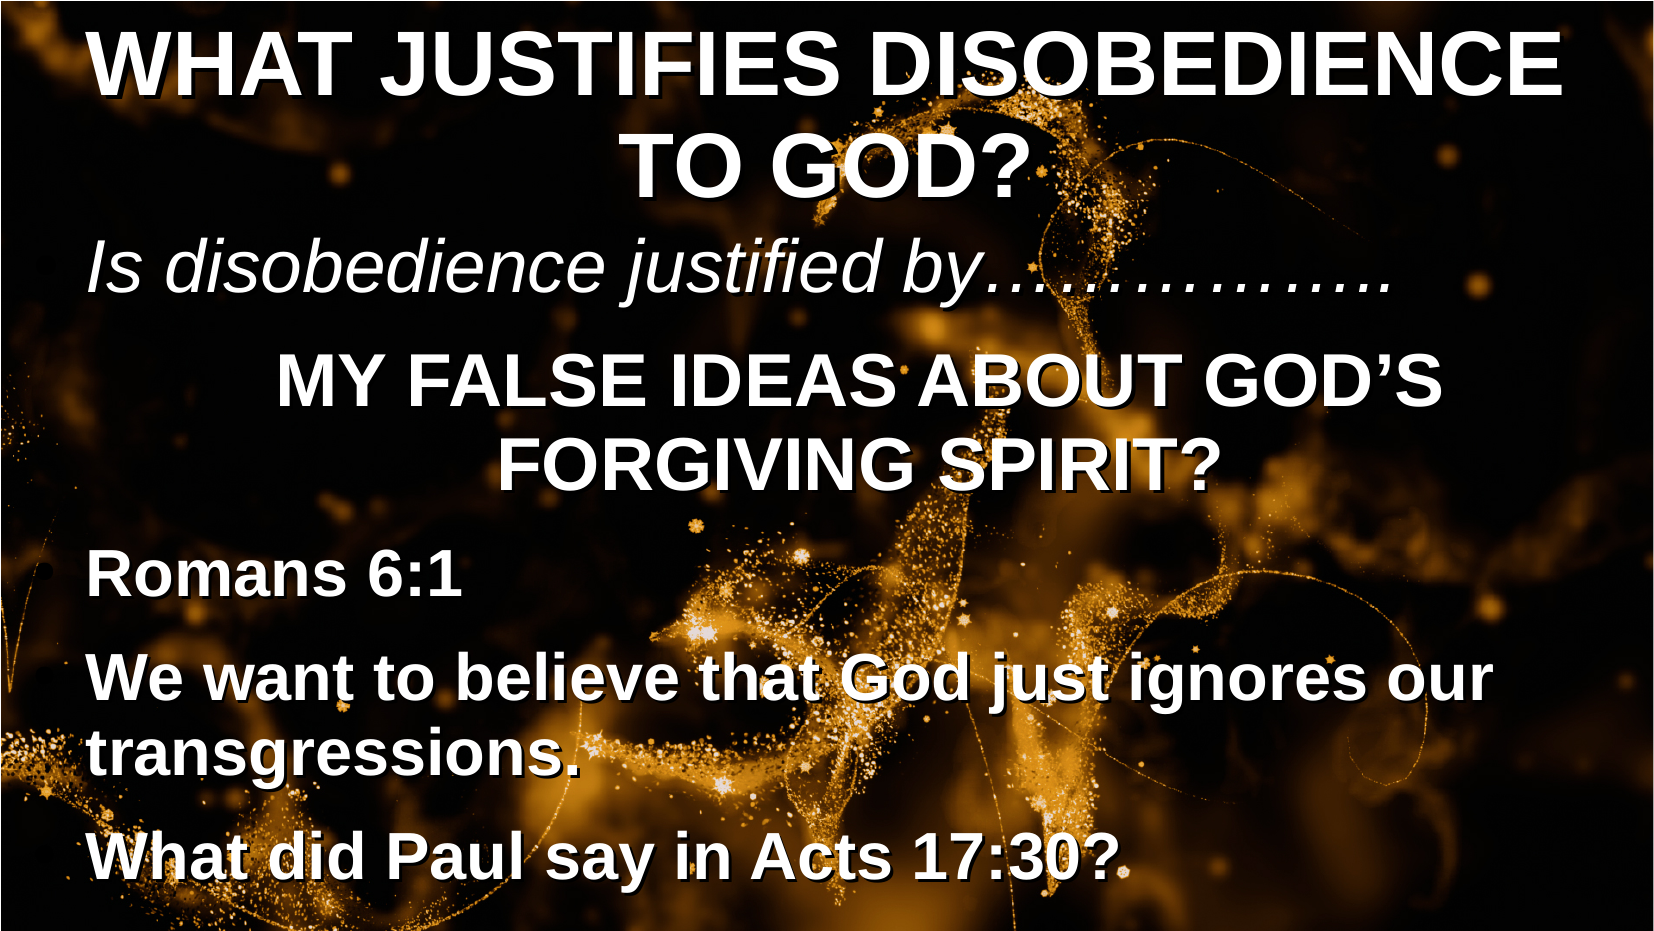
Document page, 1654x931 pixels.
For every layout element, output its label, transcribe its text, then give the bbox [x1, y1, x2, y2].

list Is disobedience justified by…………….. MY FALSE IDEAS ABOUT GOD’S FORGIVING SPIRIT? Romans 6:1 We want to believe that God just ignores our transgressions. What did Paul say in Acts 17:30? [15, 225, 1636, 916]
picture [1, 1, 1654, 931]
title WHAT JUSTIFIES DISOBEDIENCE TO GOD? [82, 12, 1571, 218]
